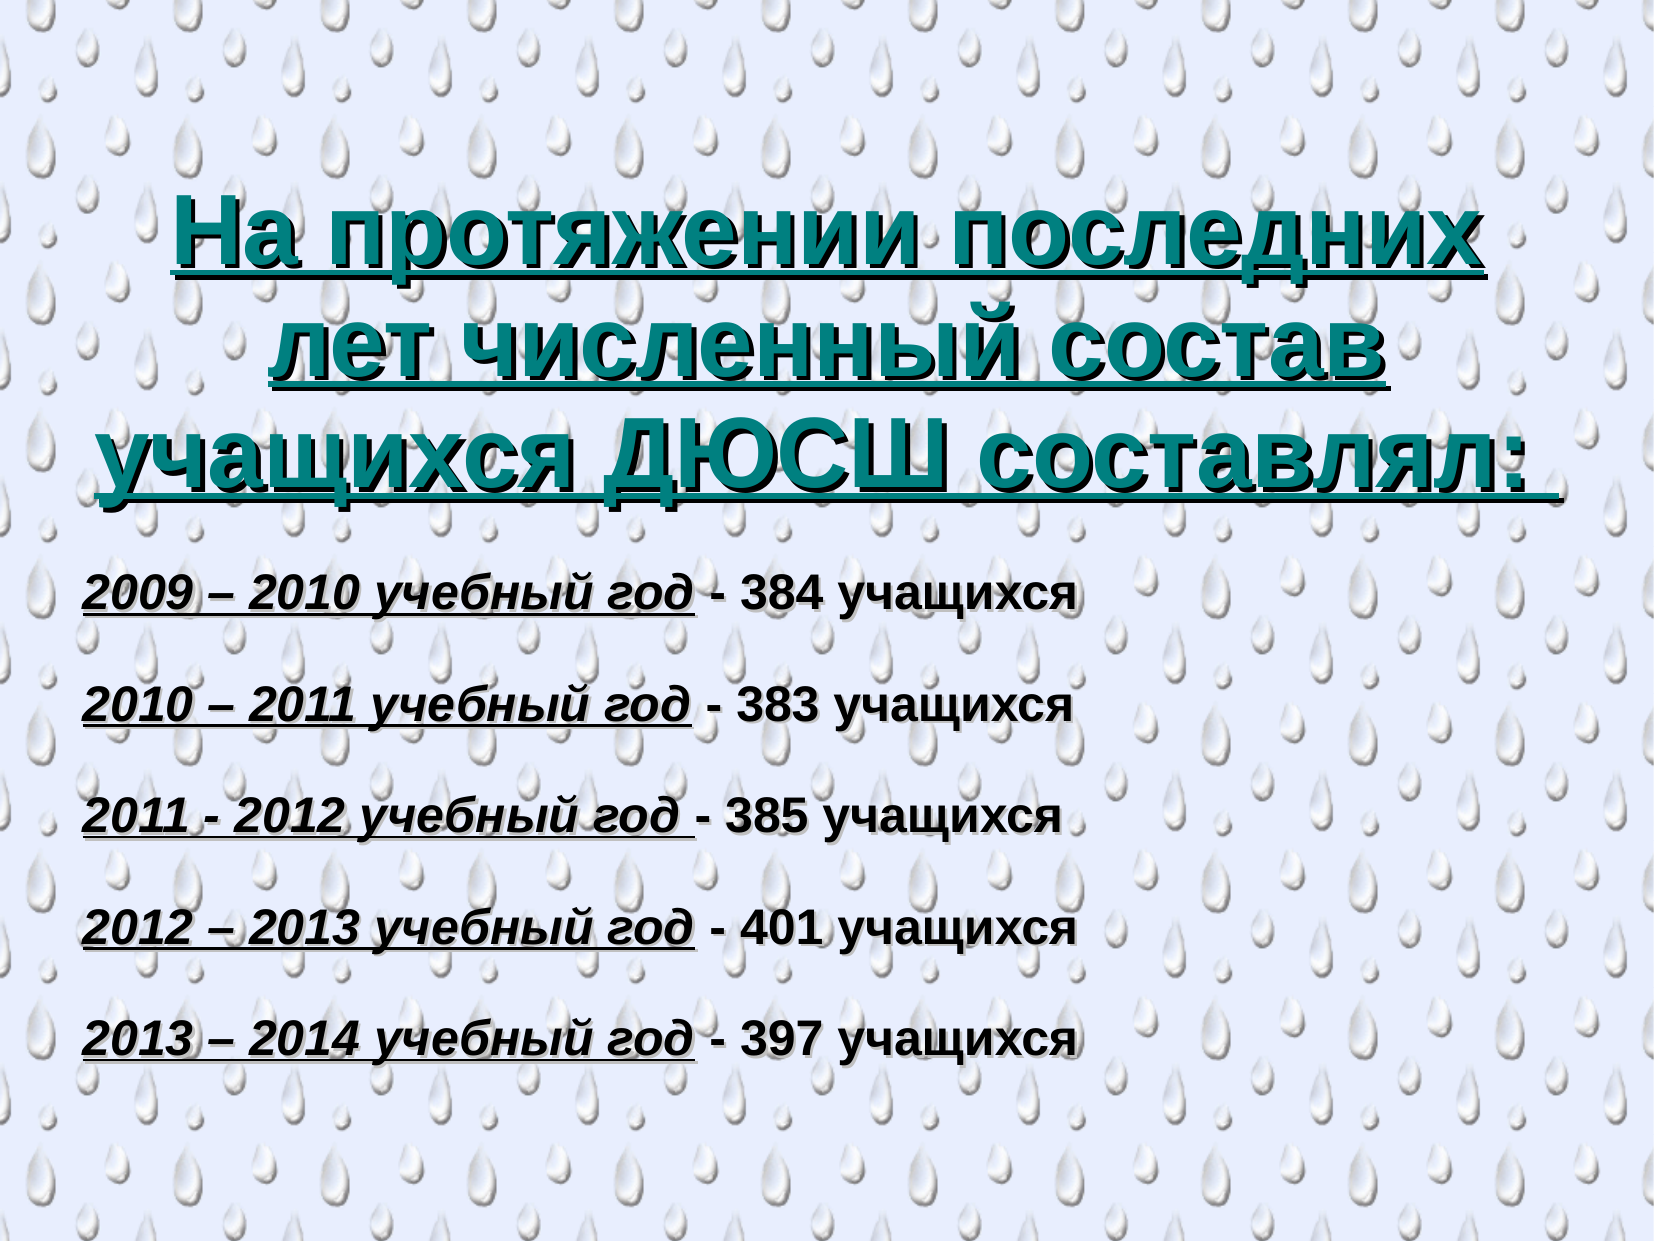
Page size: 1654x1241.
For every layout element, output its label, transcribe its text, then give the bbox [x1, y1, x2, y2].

picture [0, 0, 1654, 1241]
subtitle На протяжении последних лет численный состав учащихся ДЮСШ составлял: 2009 – 2010 учебный год - 384 учащихся 2010 – 2011 учебный год - 383 учащихся 2011 - 2012 учебный год - 385 учащихся 2012 – 2013 учебный год - 401 учащихся 2013 – 2014 учебный год - 397 учащихся [82, 29, 1571, 1211]
